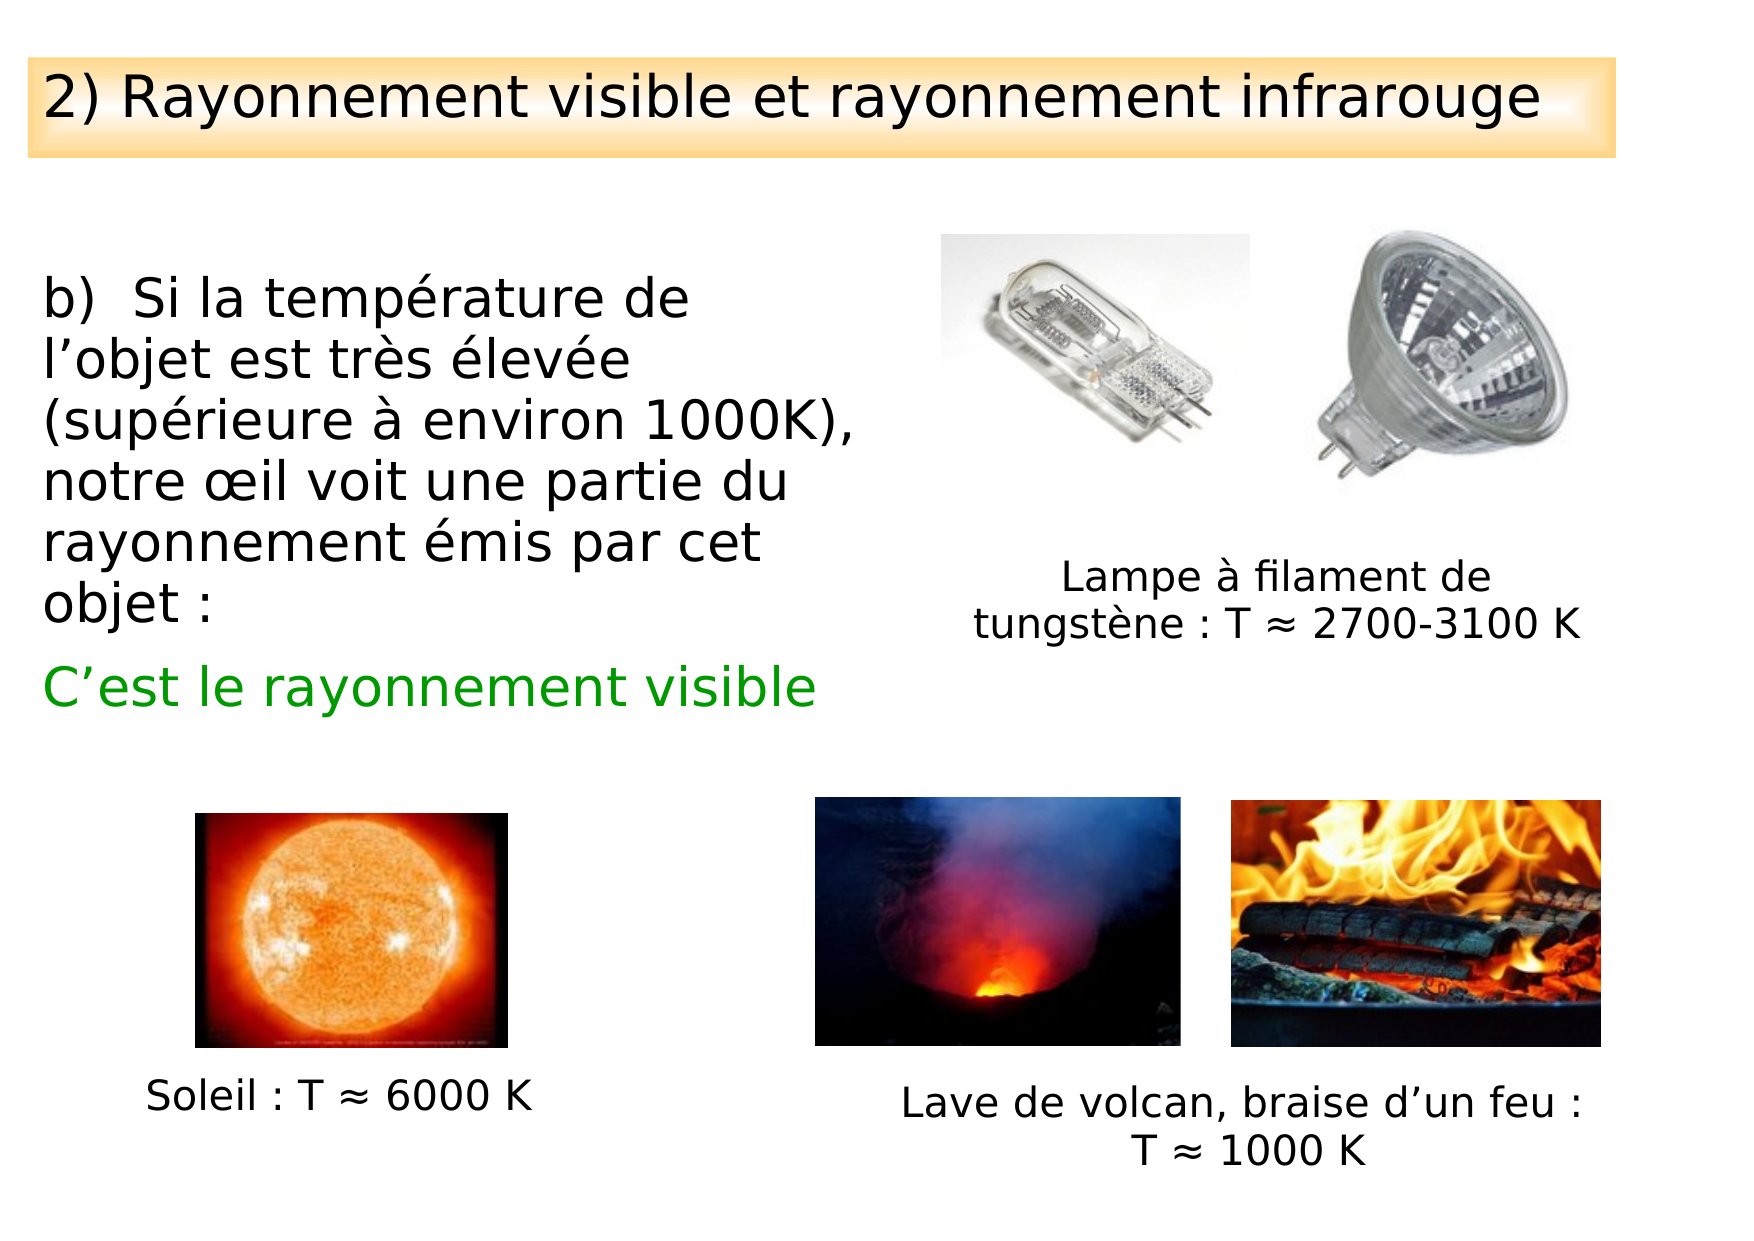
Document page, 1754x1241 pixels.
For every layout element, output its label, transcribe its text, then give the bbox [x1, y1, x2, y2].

picture [941, 234, 1250, 460]
text_box Lave de volcan, braise d’un feu : T ≈ 1000 K [818, 1070, 1680, 1125]
text_box Lampe à filament de tungstène : T ≈ 2700-3100 K [936, 546, 1617, 688]
text_box 2) Rayonnement visible et rayonnement infrarouge [27, 57, 1617, 158]
picture [815, 797, 1181, 1046]
text_box Soleil : T ≈ 6000 K [90, 1065, 587, 1145]
picture [195, 813, 508, 1048]
text_box b) Si la température de l’objet est très élevée (supérieure à environ 1000K), notre œil voit une partie du rayonnement émis par cet objet : C’est le rayonnement visible [27, 260, 879, 678]
picture [1231, 800, 1601, 1047]
picture [1288, 210, 1589, 511]
